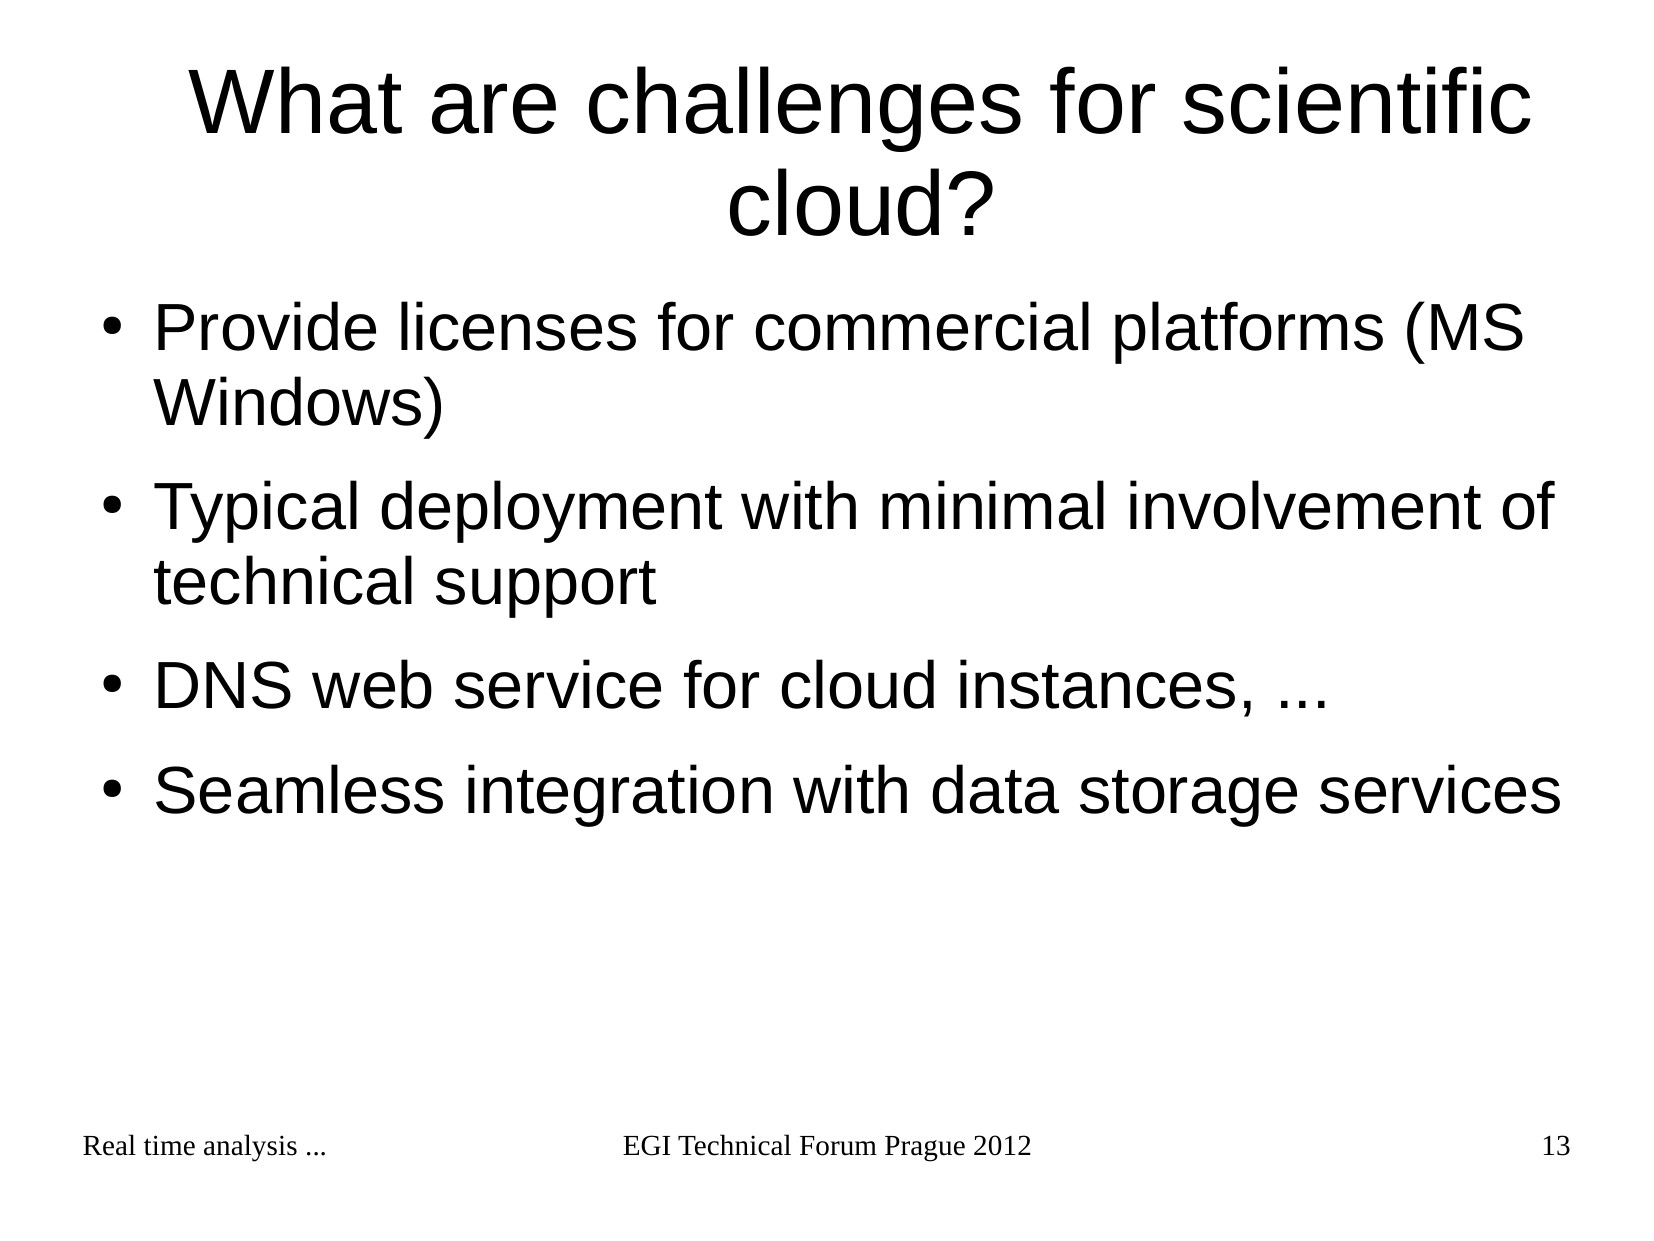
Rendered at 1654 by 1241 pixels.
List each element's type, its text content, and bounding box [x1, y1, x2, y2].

title What are challenges for scientific cloud? [82, 49, 1571, 257]
list Provide licenses for commercial platforms (MS Windows) Typical deployment with minimal involvement of technical support DNS web service for cloud instances, ... Seamless integration with data storage services [82, 290, 1571, 1109]
